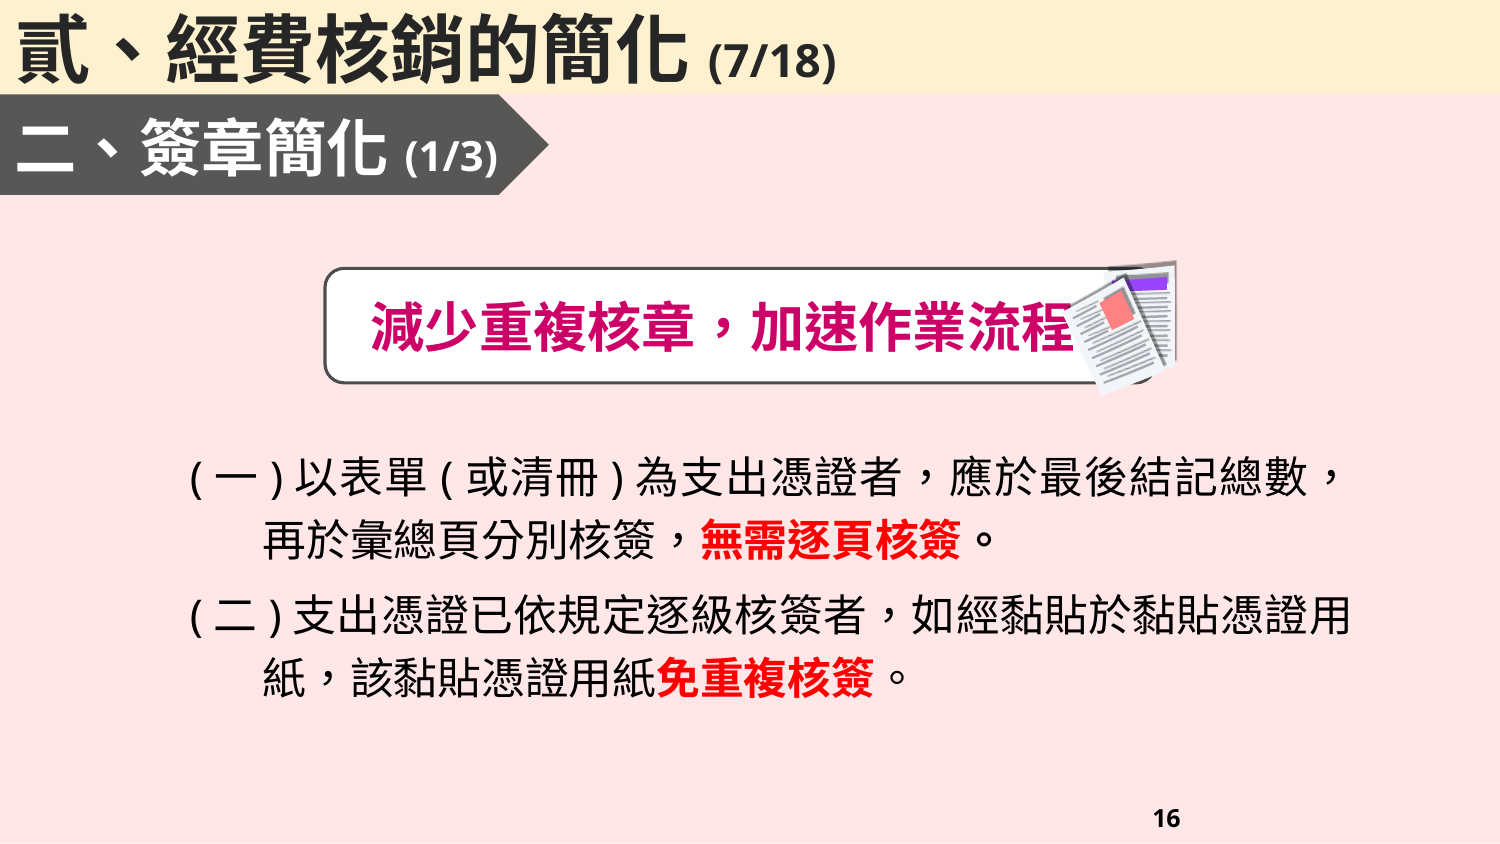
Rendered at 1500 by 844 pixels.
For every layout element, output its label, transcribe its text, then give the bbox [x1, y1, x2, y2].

text_box 15 [1137, 671, 1498, 844]
text_box 貳、經費核銷的簡化(7/18) [0, 0, 1500, 95]
list (一)以表單(或清冊)為支出憑證者，應於最後結記總數，再於彙總頁分別核簽，無需逐頁核簽。 (二)支出憑證已依規定逐級核簽者，如經黏貼於黏貼憑證用紙，該黏貼憑證用紙免重複核簽。 [101, 431, 1369, 772]
text_box 二、簽章簡化(1/3) [0, 97, 529, 195]
text_box 減少重複核章，加速作業流程 [324, 268, 1140, 383]
text_box [0, 94, 1500, 844]
